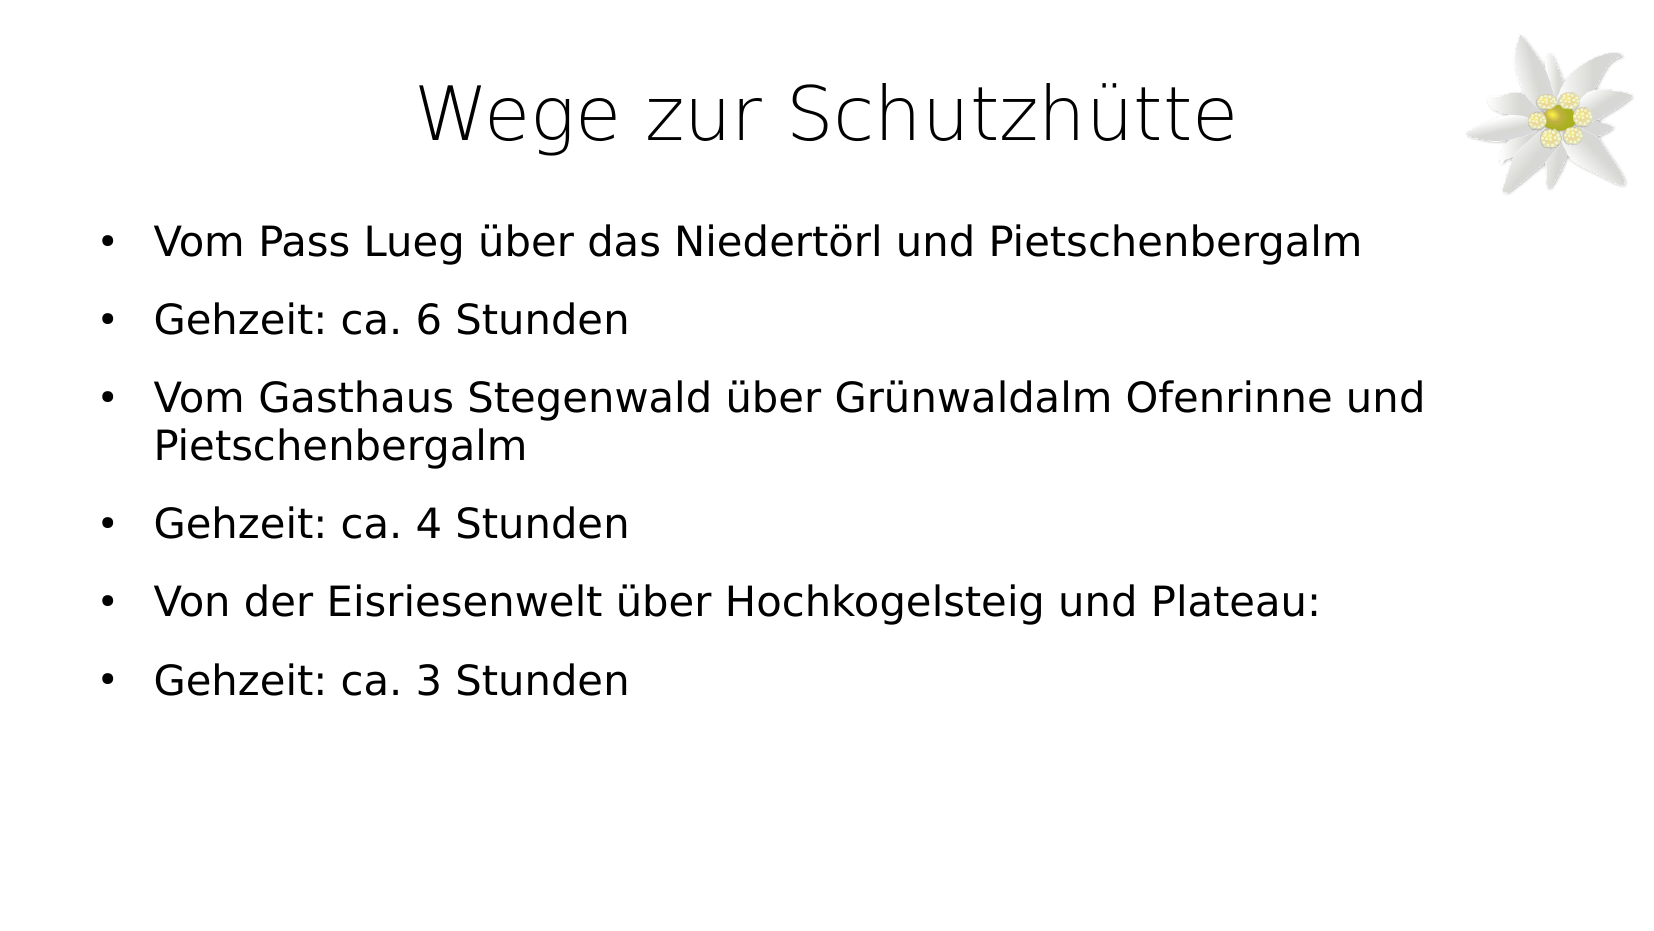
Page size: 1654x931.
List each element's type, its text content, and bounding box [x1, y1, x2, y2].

title Wege zur Schutzhütte [82, 37, 1571, 193]
picture [1460, 29, 1638, 200]
list Vom Pass Lueg über das Niedertörl und Pietschenbergalm Gehzeit: ca. 6 Stunden Vom Gasthaus Stegenwald über Grünwaldalm Ofenrinne und Pietschenbergalm Gehzeit: ca. 4 Stunden Von der Eisriesenwelt über Hochkogelsteig und Plateau: Gehzeit: ca. 3 Stunden [82, 217, 1571, 758]
